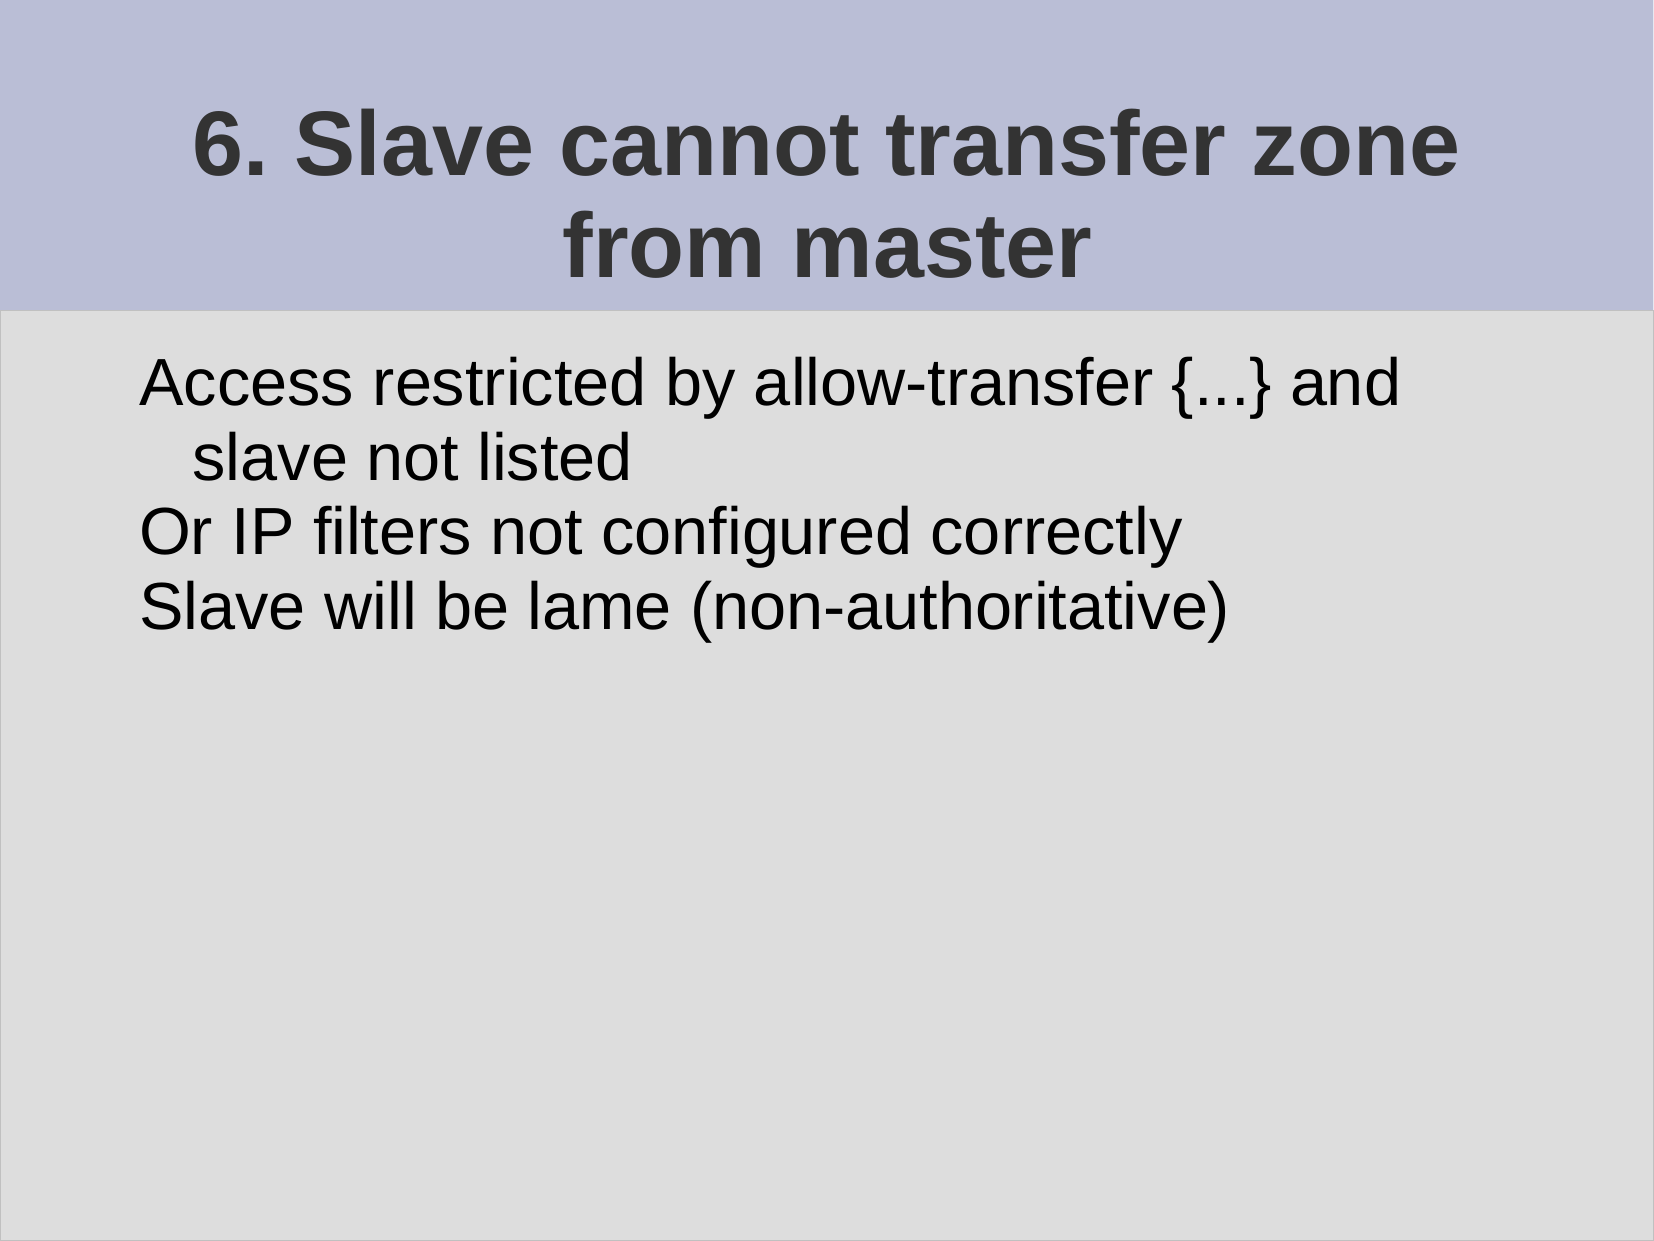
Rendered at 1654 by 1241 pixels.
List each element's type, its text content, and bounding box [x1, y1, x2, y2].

title 6. Slave cannot transfer zone from master [121, 89, 1534, 301]
list Access restricted by allow-transfer {...} and slave not listed Or IP filters not configured correctly Slave will be lame (non-authoritative) [121, 344, 1534, 1127]
